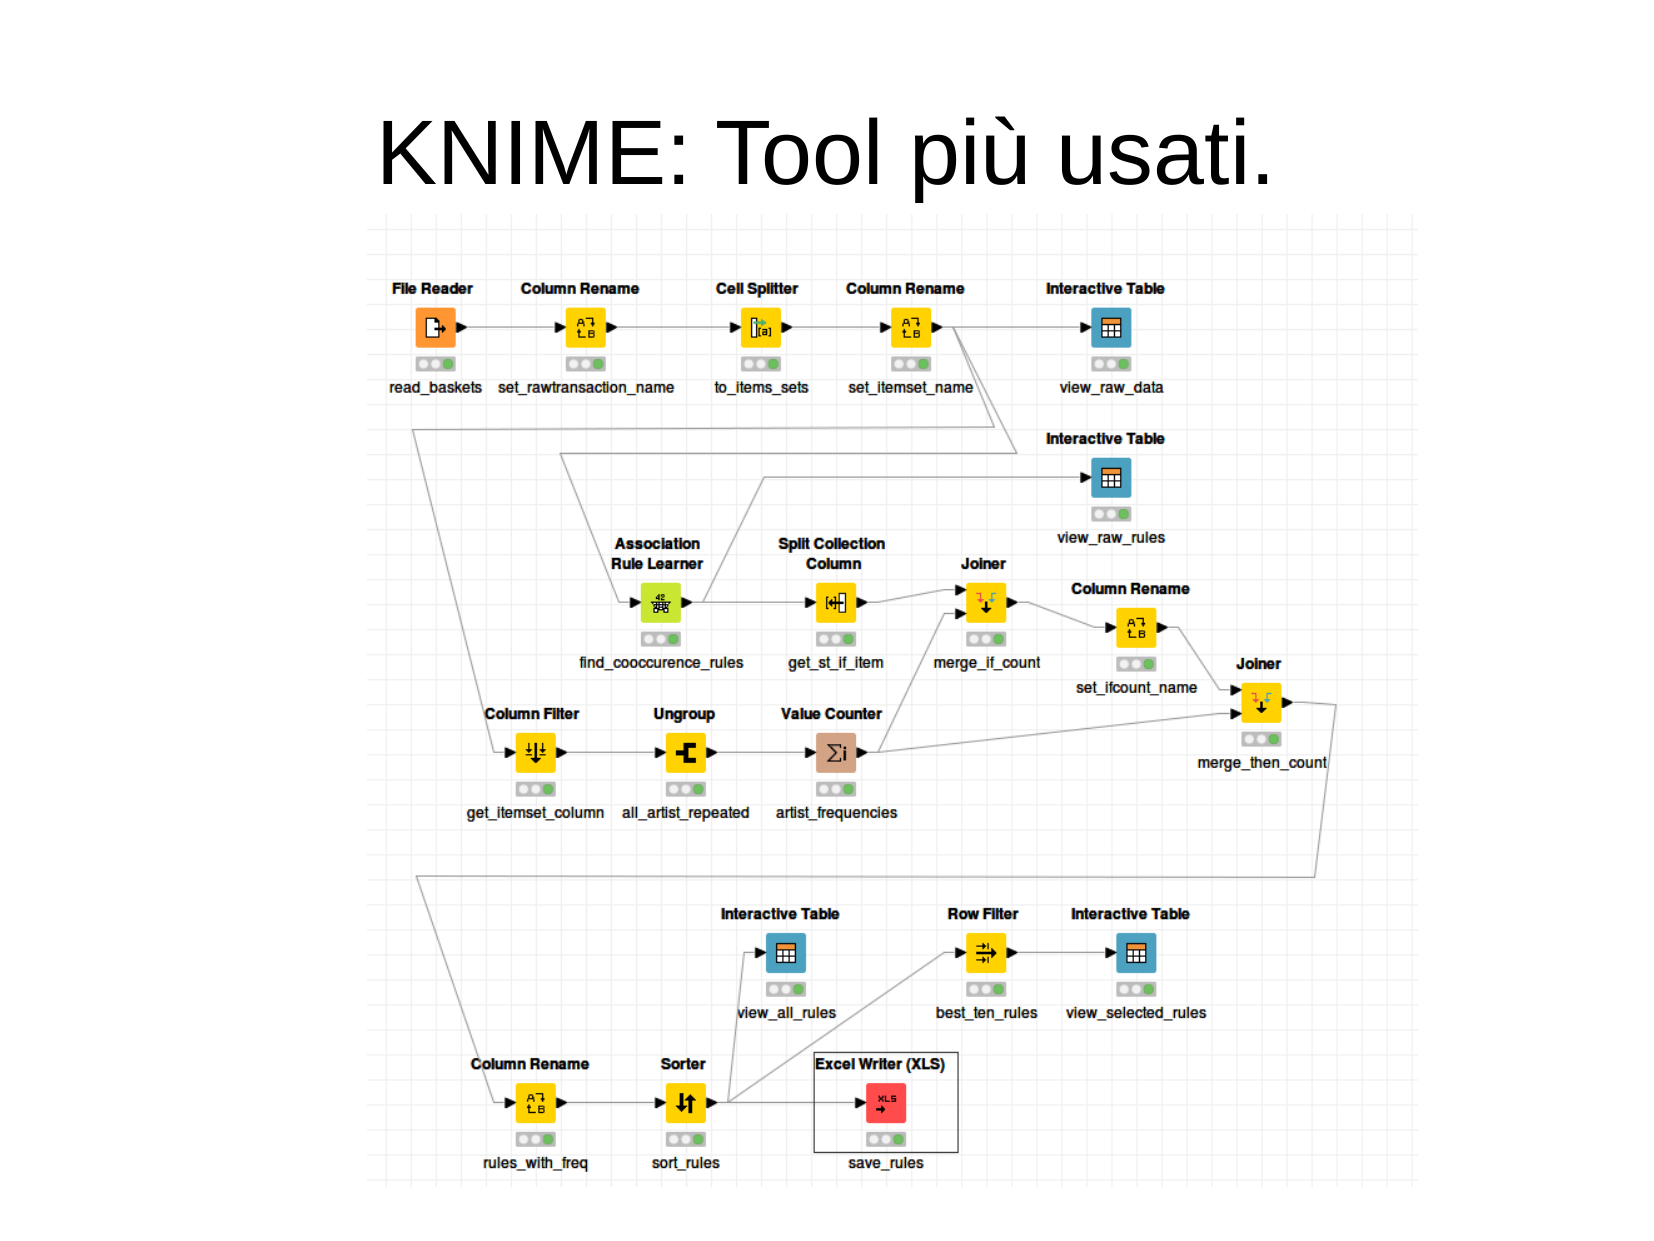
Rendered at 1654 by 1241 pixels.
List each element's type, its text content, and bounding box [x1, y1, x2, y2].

picture [367, 214, 1418, 1187]
title KNIME: Tool più usati. [82, 49, 1571, 257]
